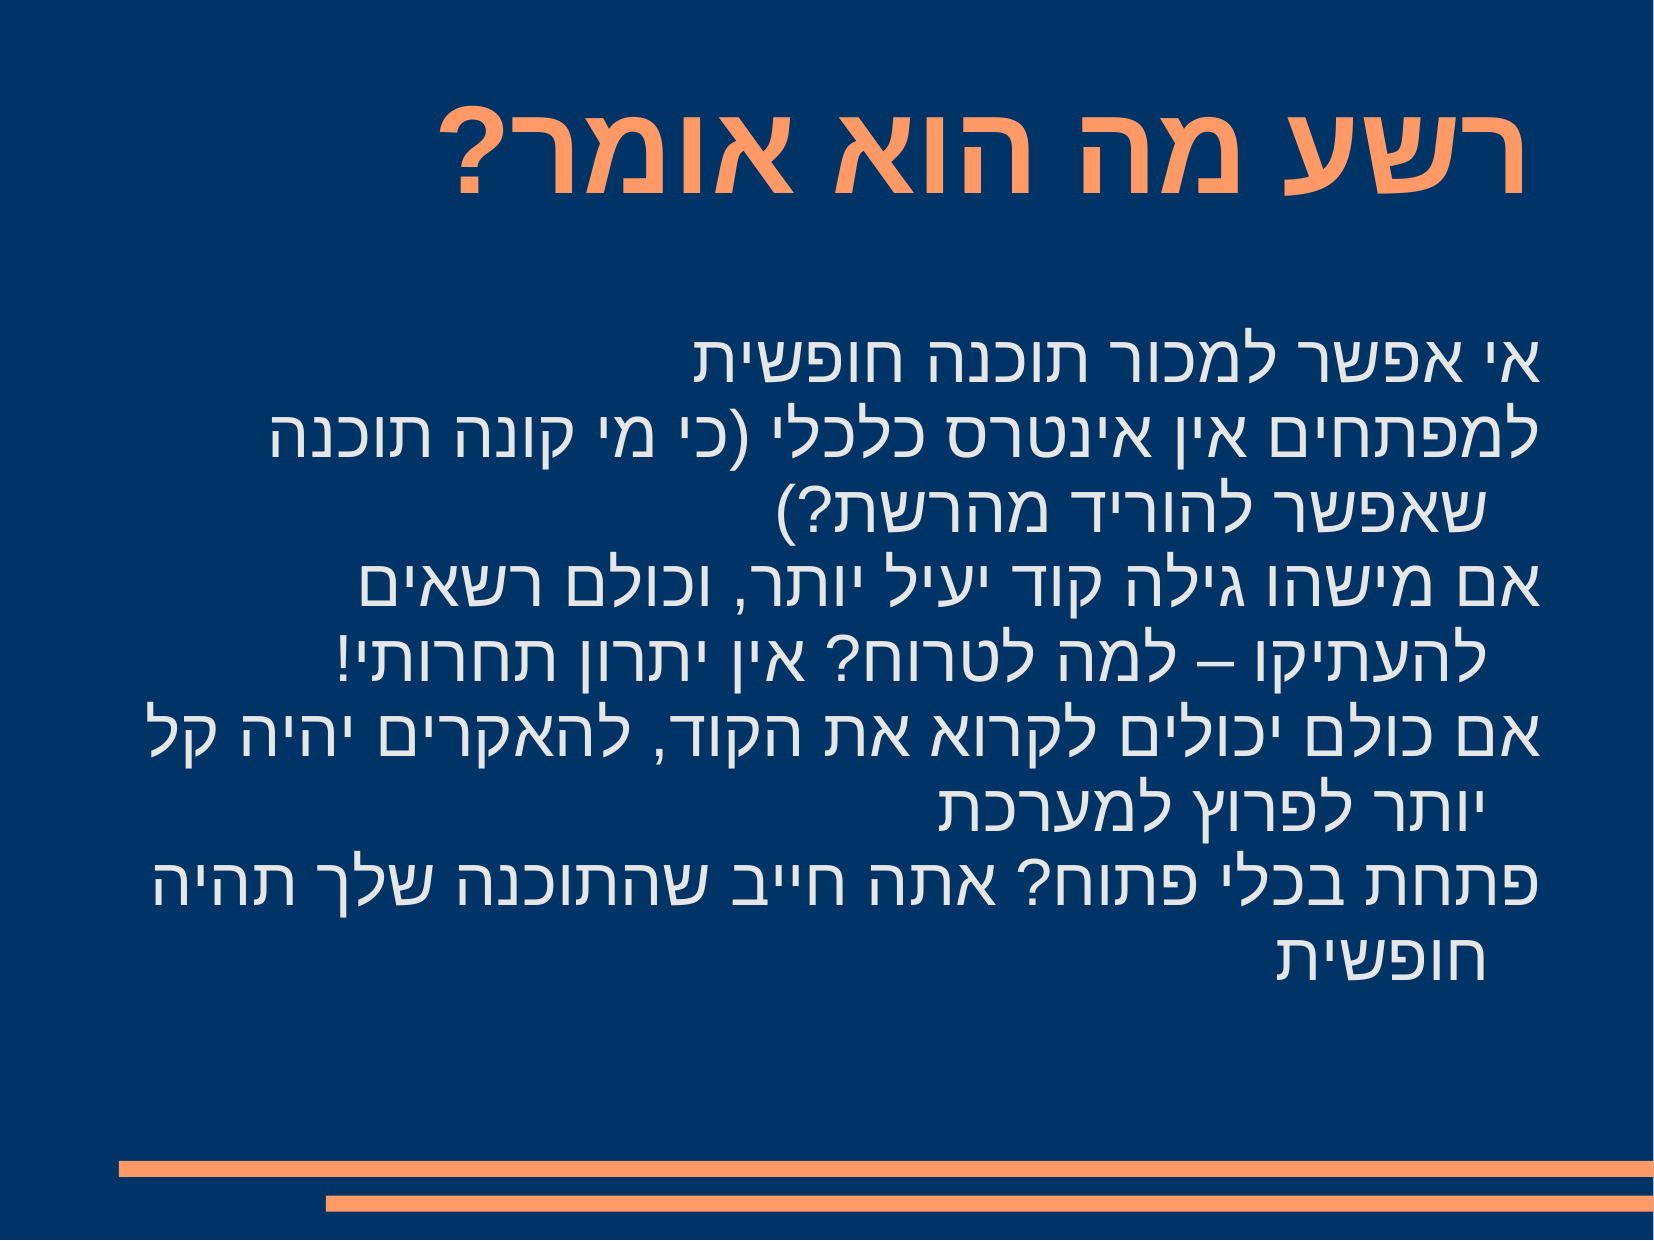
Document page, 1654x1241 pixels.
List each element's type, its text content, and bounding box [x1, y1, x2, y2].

title רשע מה הוא אומר? [121, 46, 1534, 254]
list אי אפשר למכור תוכנה חופשית למפתחים אין אינטרס כלכלי (כי מי קונה תוכנה שאפשר להוריד מהרשת?) אם מישהו גילה קוד יעיל יותר, וכולם רשאים להעתיקו – למה לטרוח? אין יתרון תחרותי! אם כולם יכולים לקרוא את הקוד, להאקרים יהיה קל יותר לפרוץ למערכת פתחת בכלי פתוח? אתה חייב שהתוכנה שלך תהיה חופשית [121, 322, 1561, 1133]
